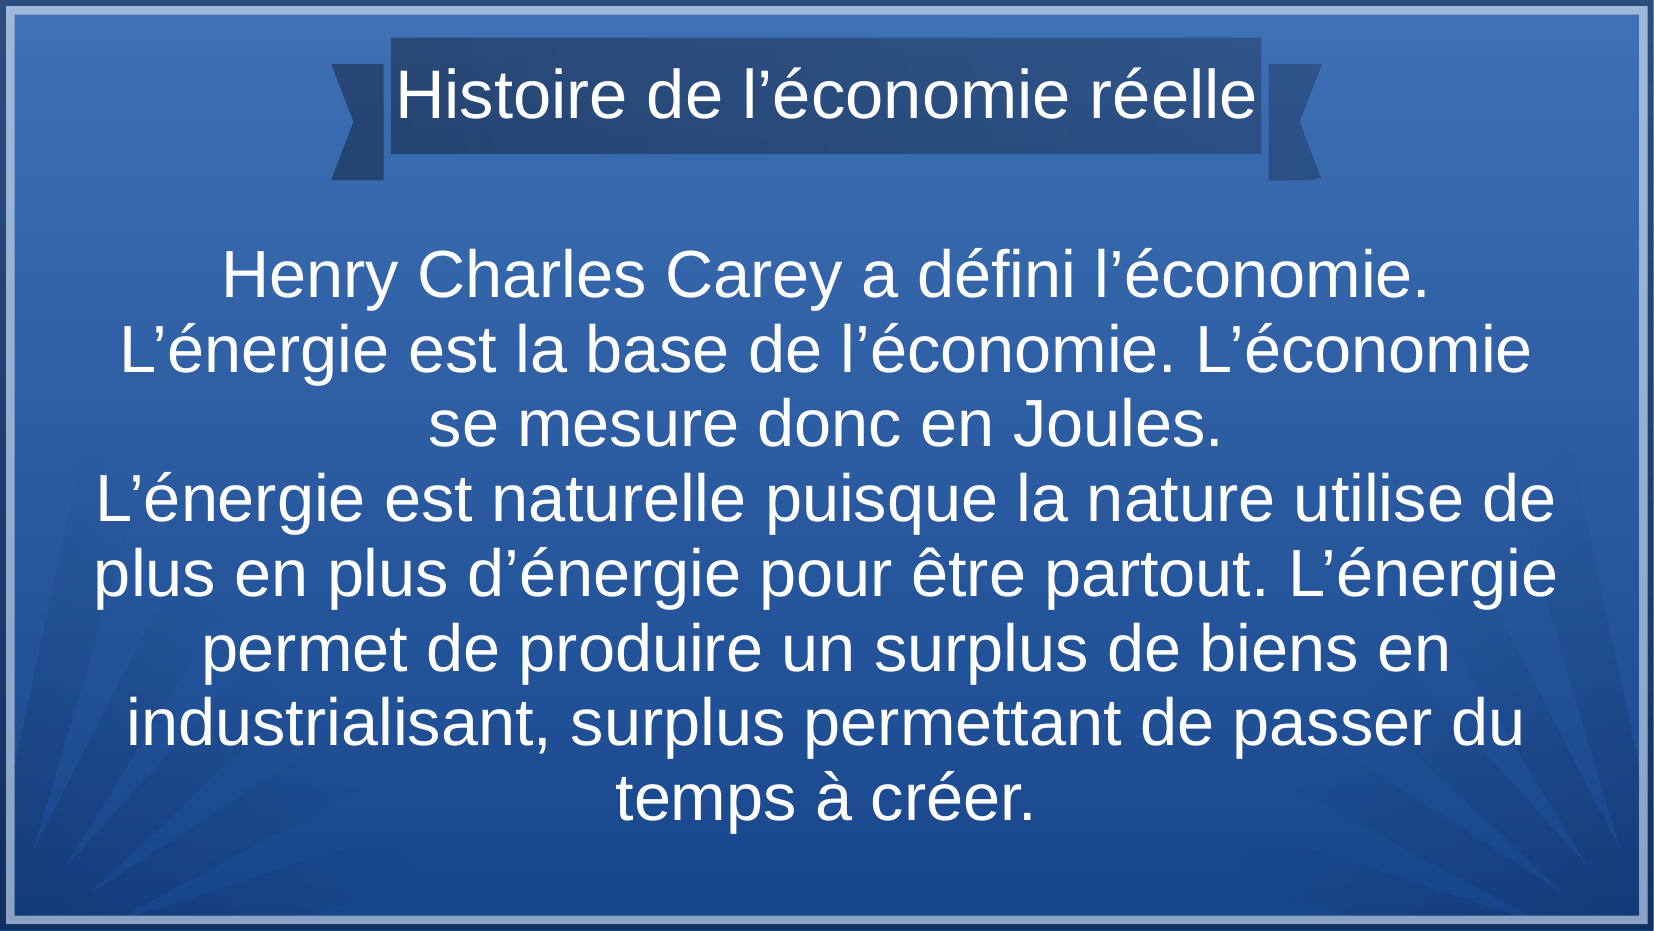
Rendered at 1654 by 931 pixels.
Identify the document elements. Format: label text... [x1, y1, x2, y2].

subtitle Henry Charles Carey a défini l’économie. L’énergie est la base de l’économie. L’économie se mesure donc en Joules. L’énergie est naturelle puisque la nature utilise de plus en plus d’énergie pour être partout. L’énergie permet de produire un surplus de biens en industrialisant, surplus permettant de passer du temps à créer. [82, 224, 1571, 848]
title Histoire de l’économie réelle [389, 35, 1264, 154]
